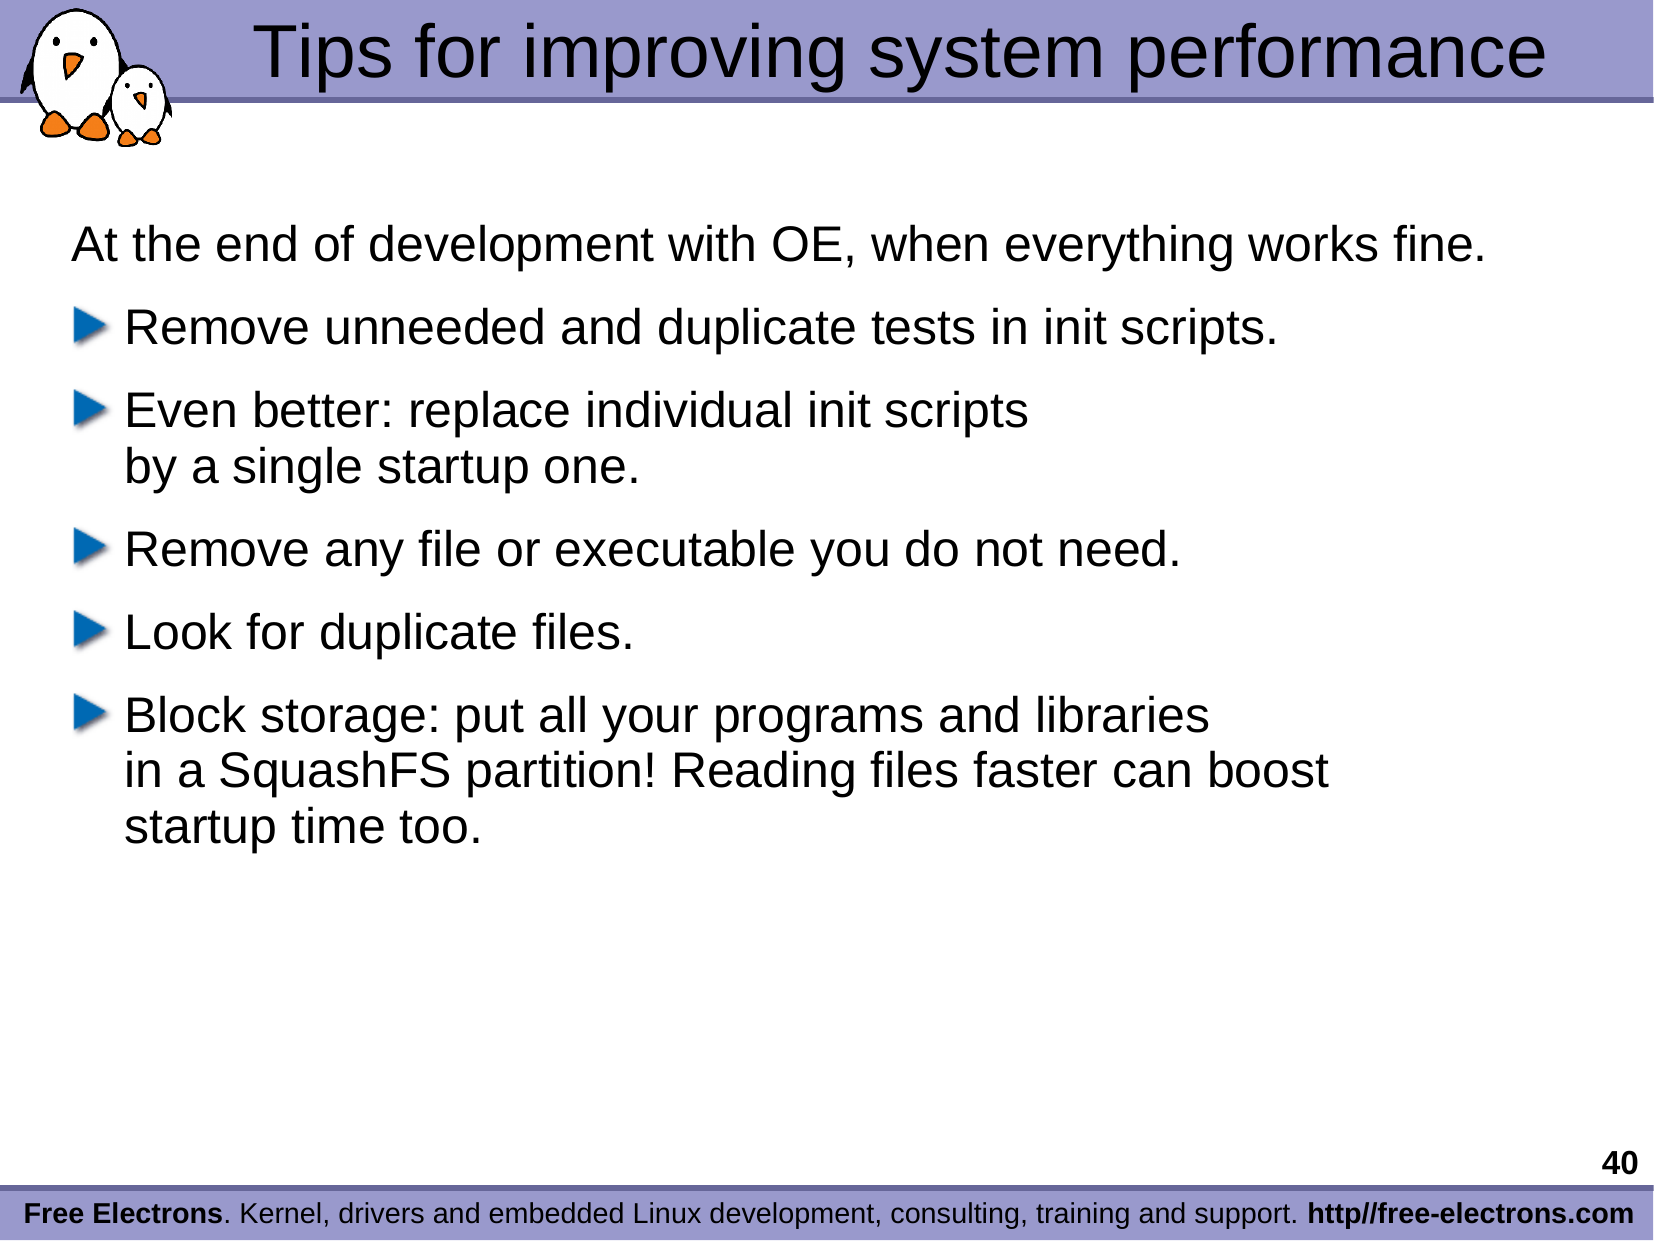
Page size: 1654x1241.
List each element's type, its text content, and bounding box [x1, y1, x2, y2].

list At the end of development with OE, when everything works fine. Remove unneeded and duplicate tests in init scripts. Even better: replace individual init scripts by a single startup one. Remove any file or executable you do not need. Look for duplicate files. Block storage: put all your programs and libraries in a SquashFS partition! Reading files faster can boost startup time too. [53, 216, 1554, 1066]
picture [20, 8, 172, 147]
title Tips for improving system performance [155, 0, 1646, 104]
